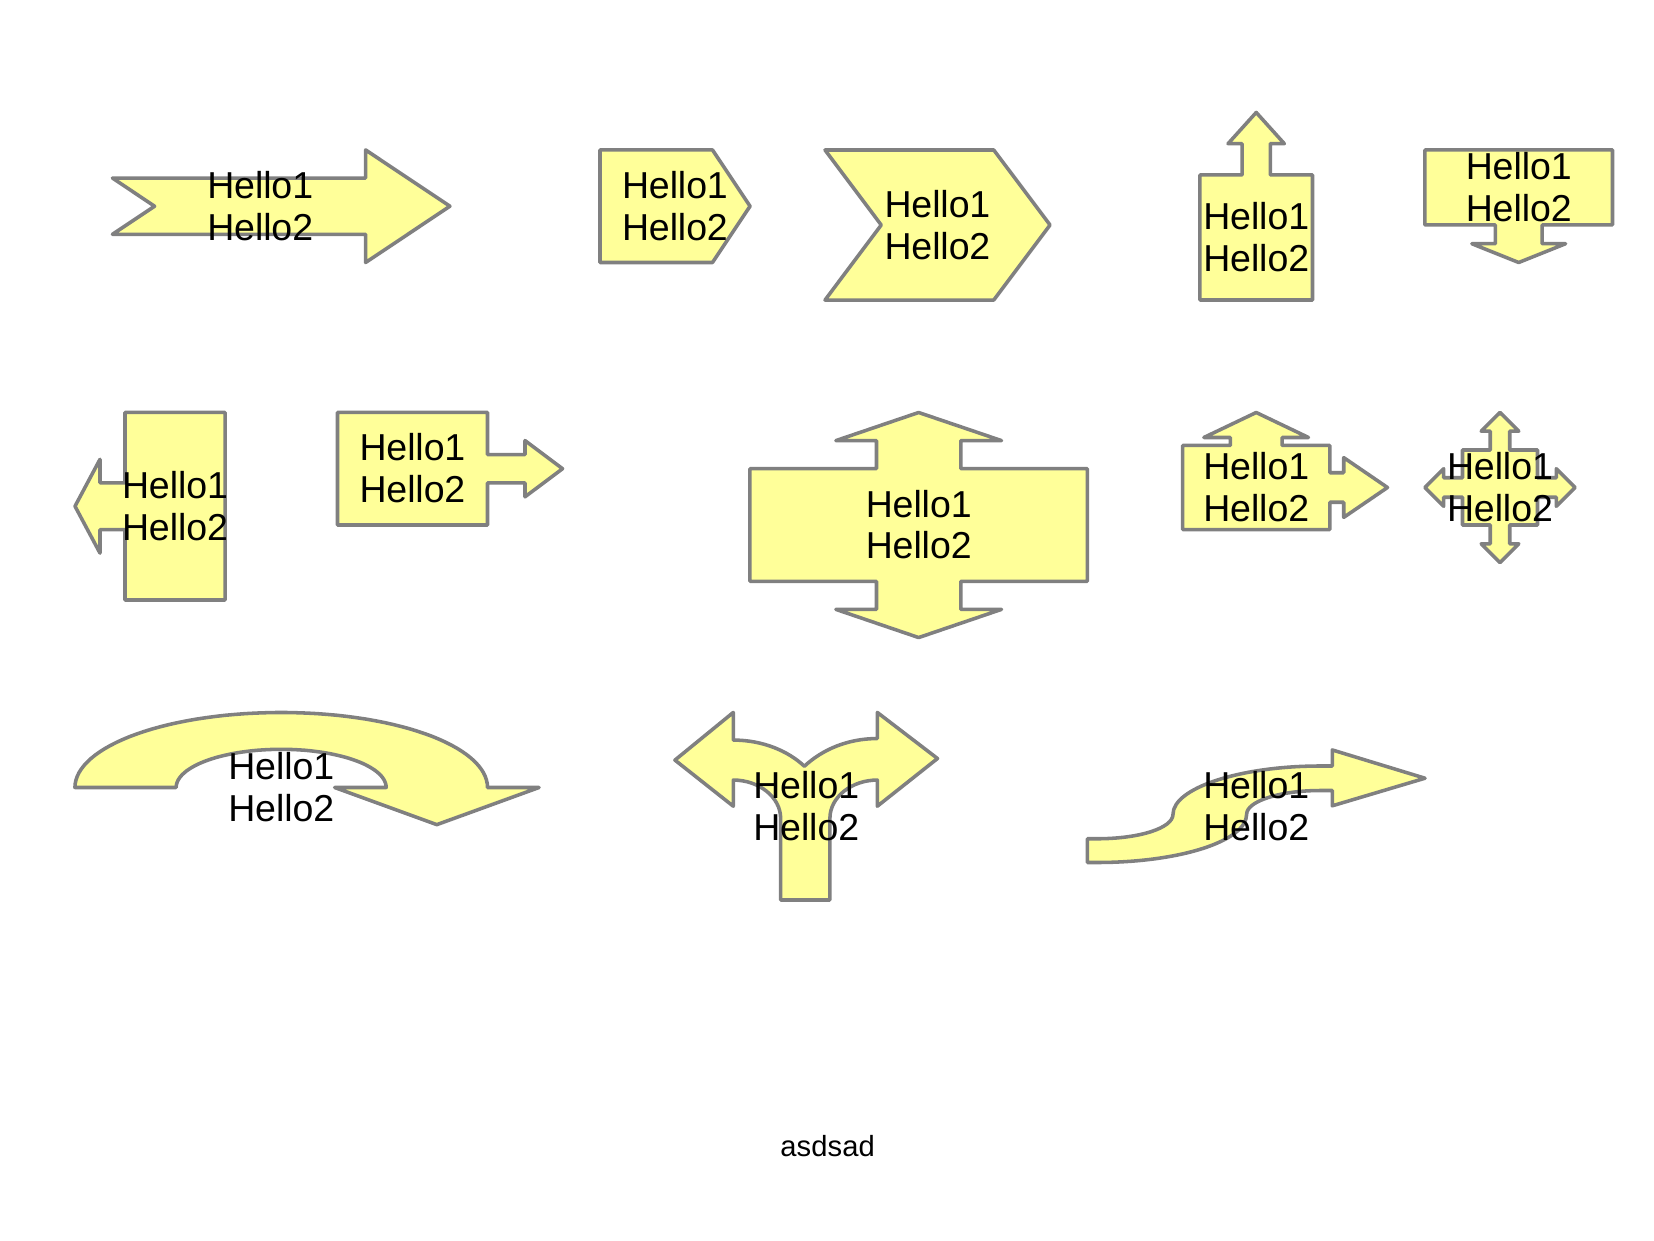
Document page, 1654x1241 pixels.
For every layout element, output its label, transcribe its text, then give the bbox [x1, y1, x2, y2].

text_box Hello1 Hello2 [74, 712, 540, 825]
text_box Hello1 Hello2 [1182, 412, 1388, 530]
text_box Hello1 Hello2 [337, 412, 563, 526]
text_box Hello1 Hello2 [674, 712, 938, 901]
text_box Hello1 Hello2 [1425, 412, 1576, 563]
text_box Hello1 Hello2 [749, 412, 1088, 638]
text_box Hello1 Hello2 [1424, 149, 1613, 263]
text_box Hello1 Hello2 [825, 150, 1051, 301]
text_box Hello1 Hello2 [600, 149, 751, 263]
text_box Hello1 Hello2 [1199, 112, 1313, 301]
text_box Hello1 Hello2 [1087, 749, 1426, 863]
text_box Hello1 Hello2 [112, 149, 450, 263]
text_box Hello1 Hello2 [75, 412, 226, 601]
